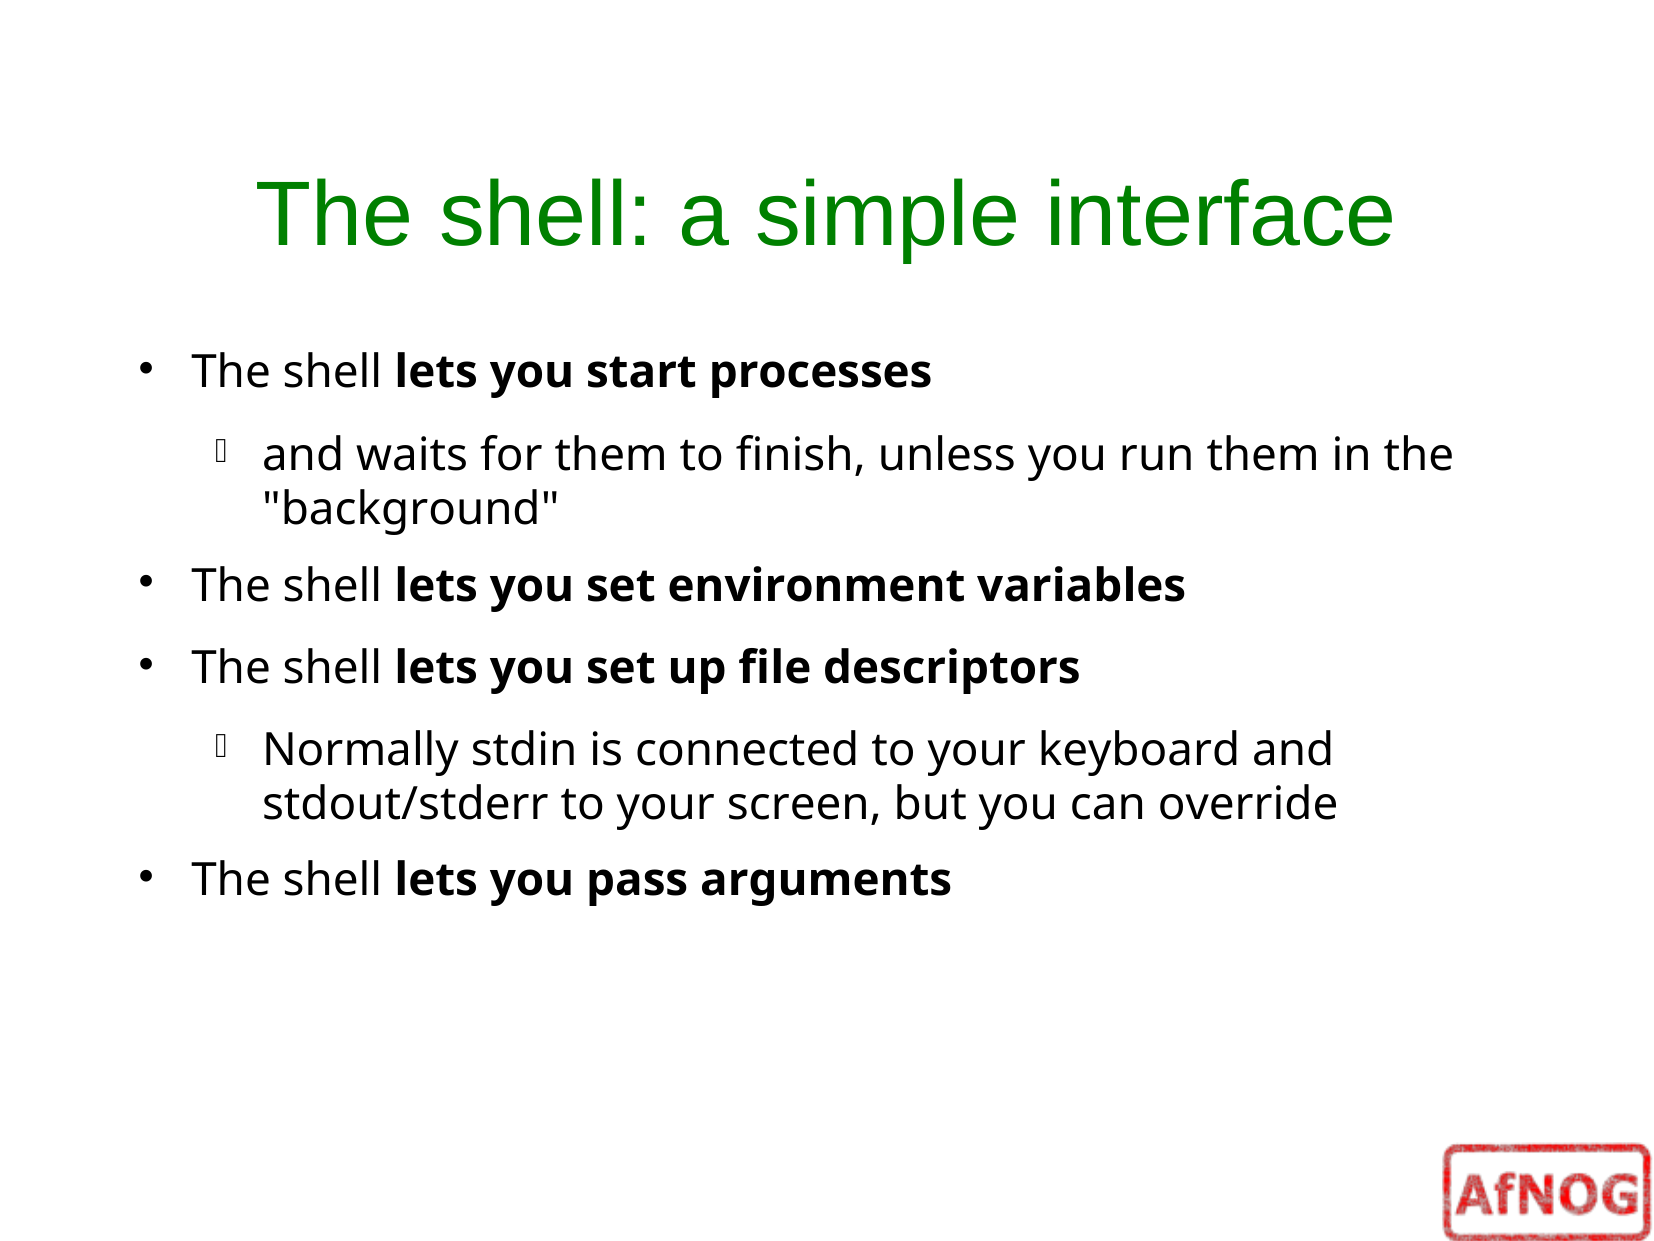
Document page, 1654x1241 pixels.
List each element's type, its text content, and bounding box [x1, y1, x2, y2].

picture [1534, 1141, 1654, 1241]
list The shell lets you start processes and waits for them to finish, unless you run them in the "background" The shell lets you set environment variables The shell lets you set up file descriptors Normally stdin is connected to your keyboard and stdout/stderr to your screen, but you can override The shell lets you pass arguments [121, 344, 1534, 1241]
title The shell: a simple interface [121, 67, 1534, 344]
